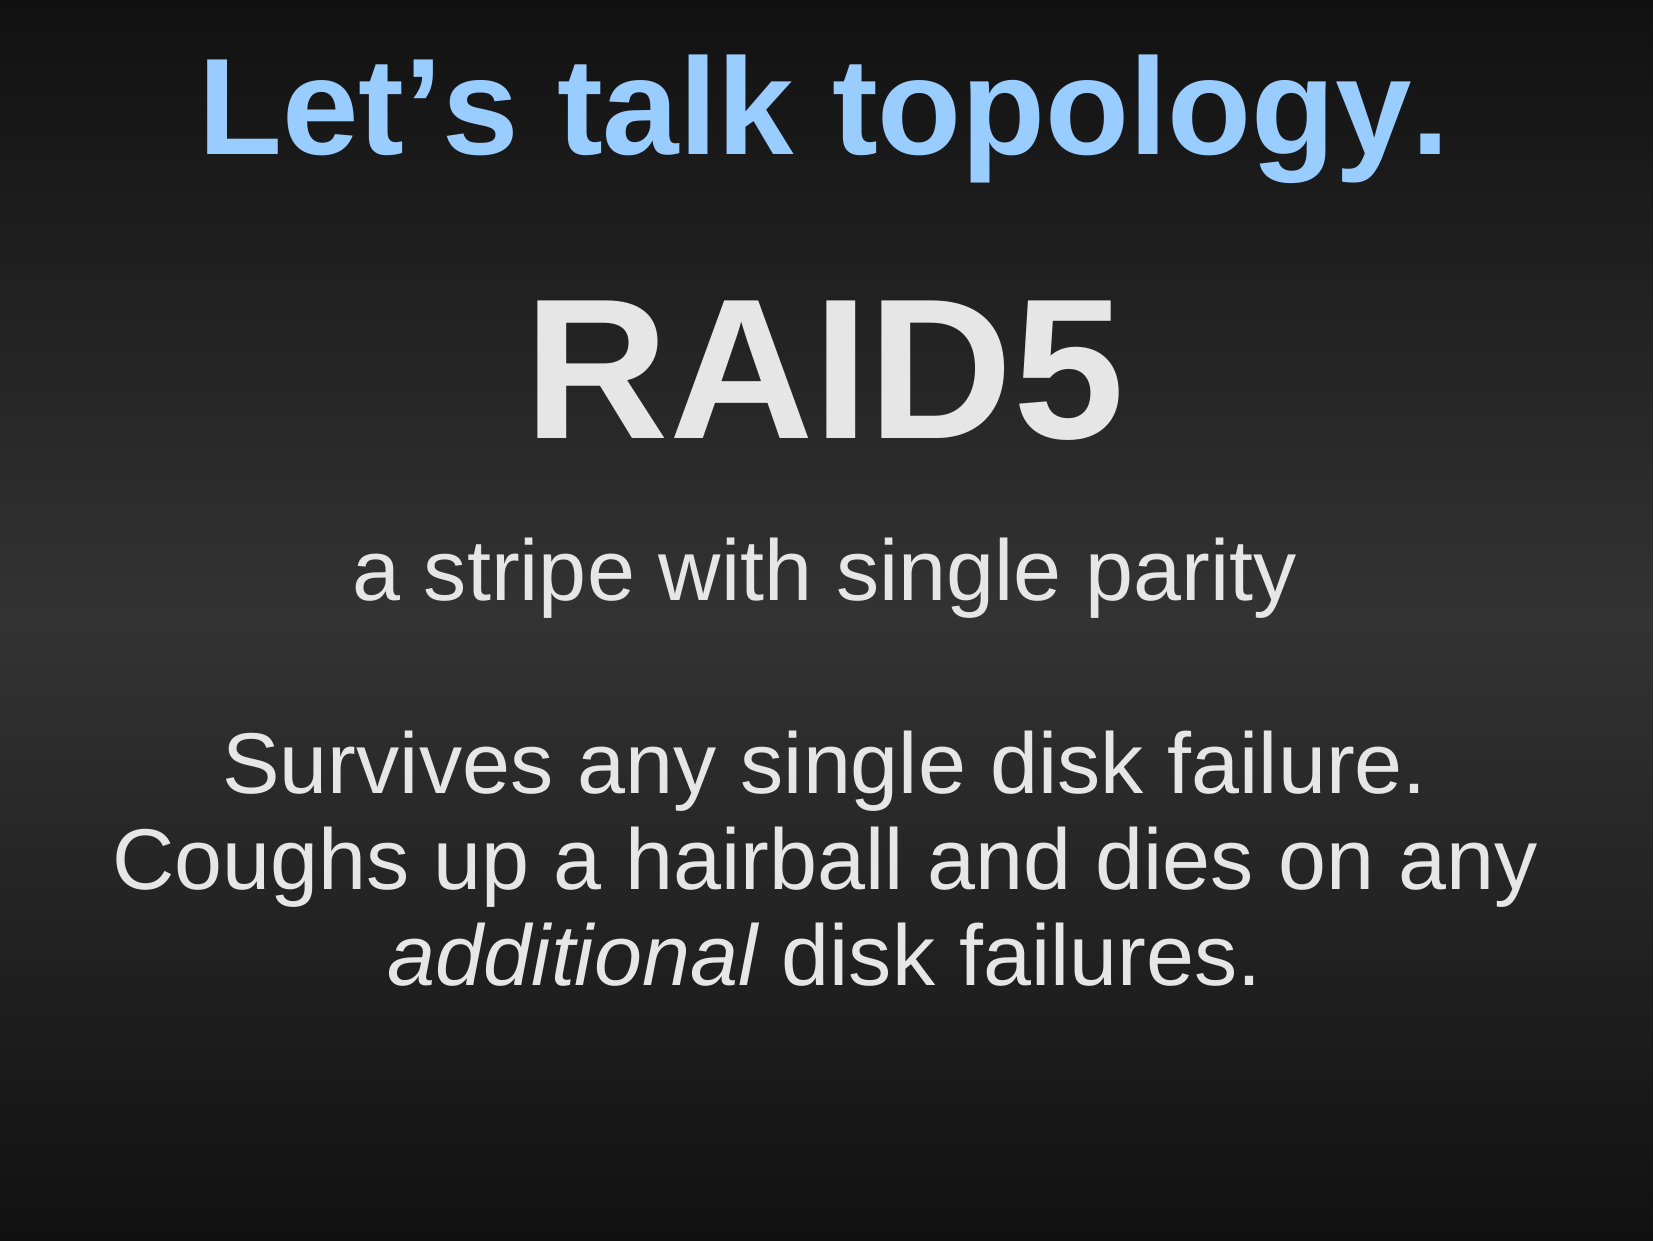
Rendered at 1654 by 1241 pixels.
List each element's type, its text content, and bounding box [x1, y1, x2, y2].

title Let’s talk topology. [0, 2, 1651, 211]
title RAID5 a stripe with single parity Survives any single disk failure. Coughs up a hairball and dies on any additional disk failures. [0, 212, 1651, 1241]
